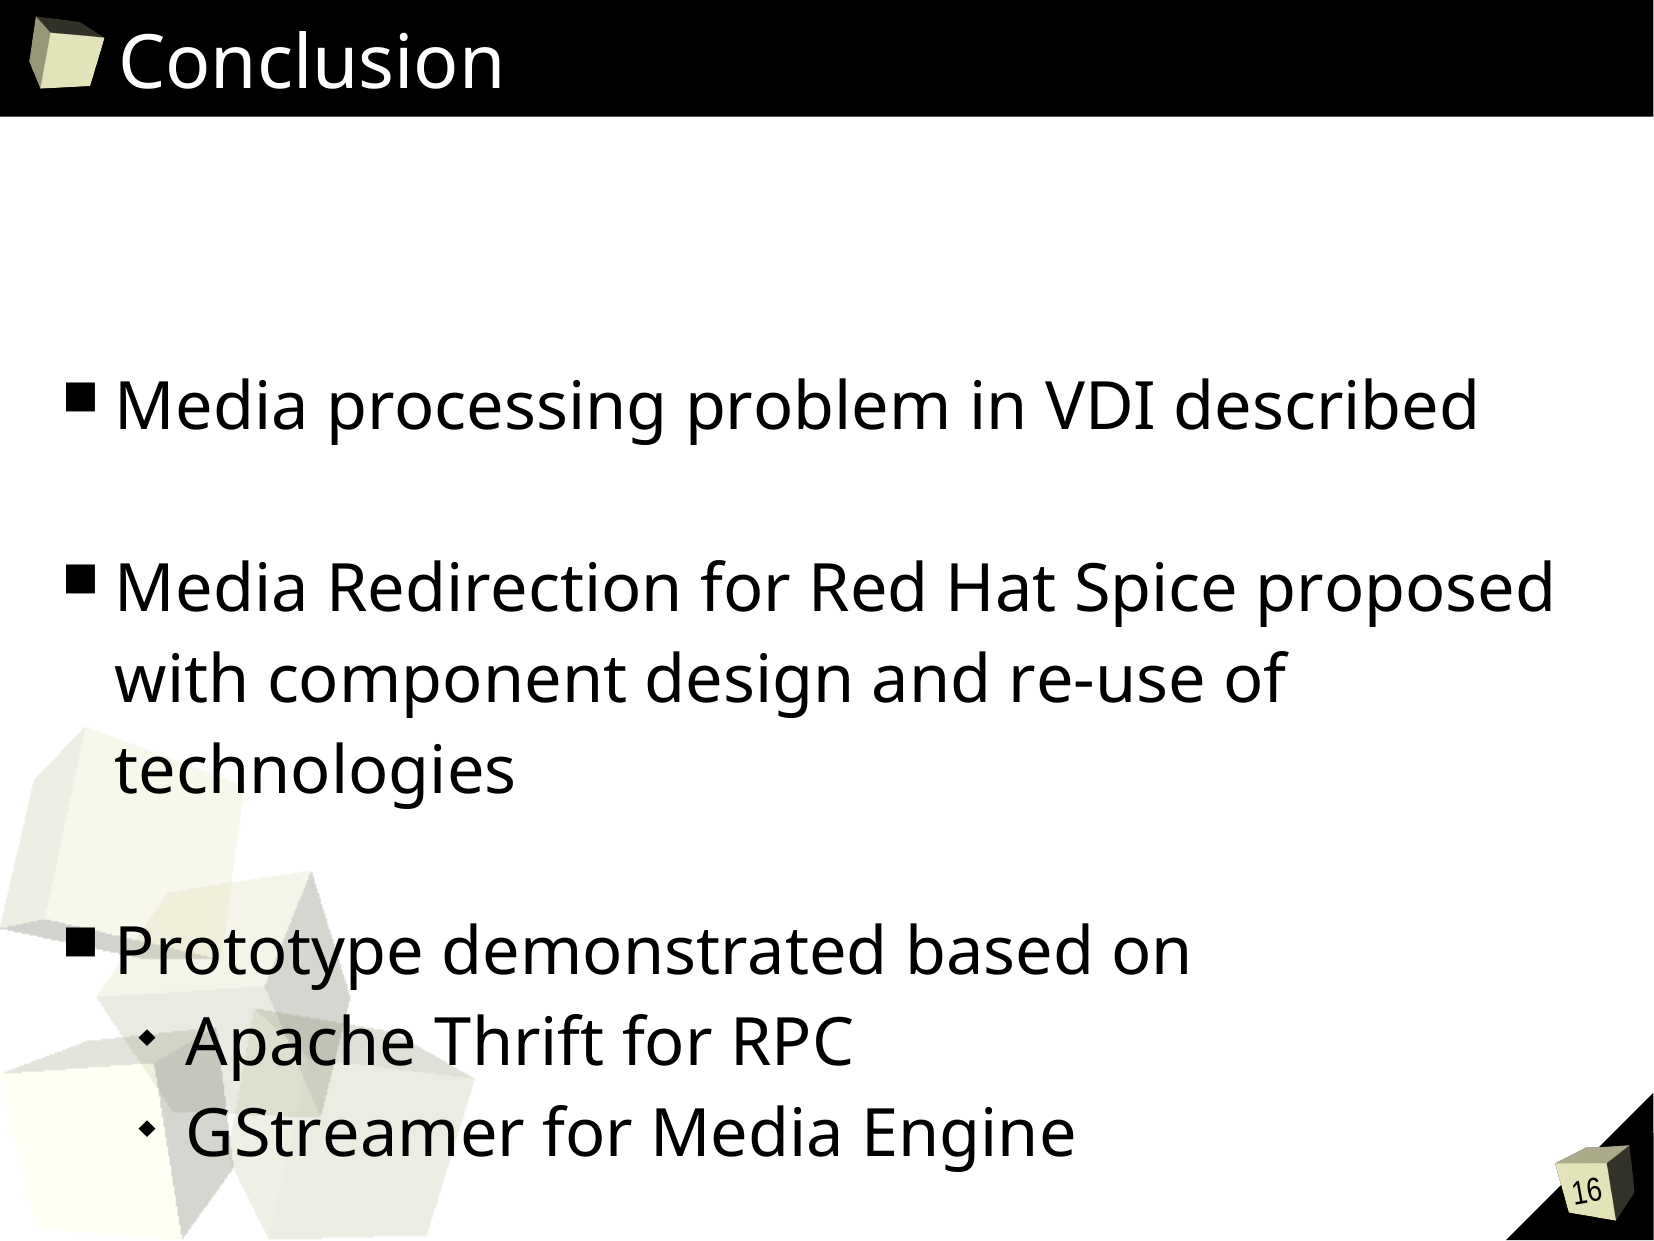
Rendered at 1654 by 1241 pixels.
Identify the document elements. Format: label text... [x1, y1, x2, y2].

list Media processing problem in VDI described Media Redirection for Red Hat Spice proposed with component design and re-use of technologies Prototype demonstrated based on Apache Thrift for RPC GStreamer for Media Engine [44, 177, 1611, 1214]
title Conclusion [118, 0, 1595, 119]
picture [0, 726, 477, 1241]
